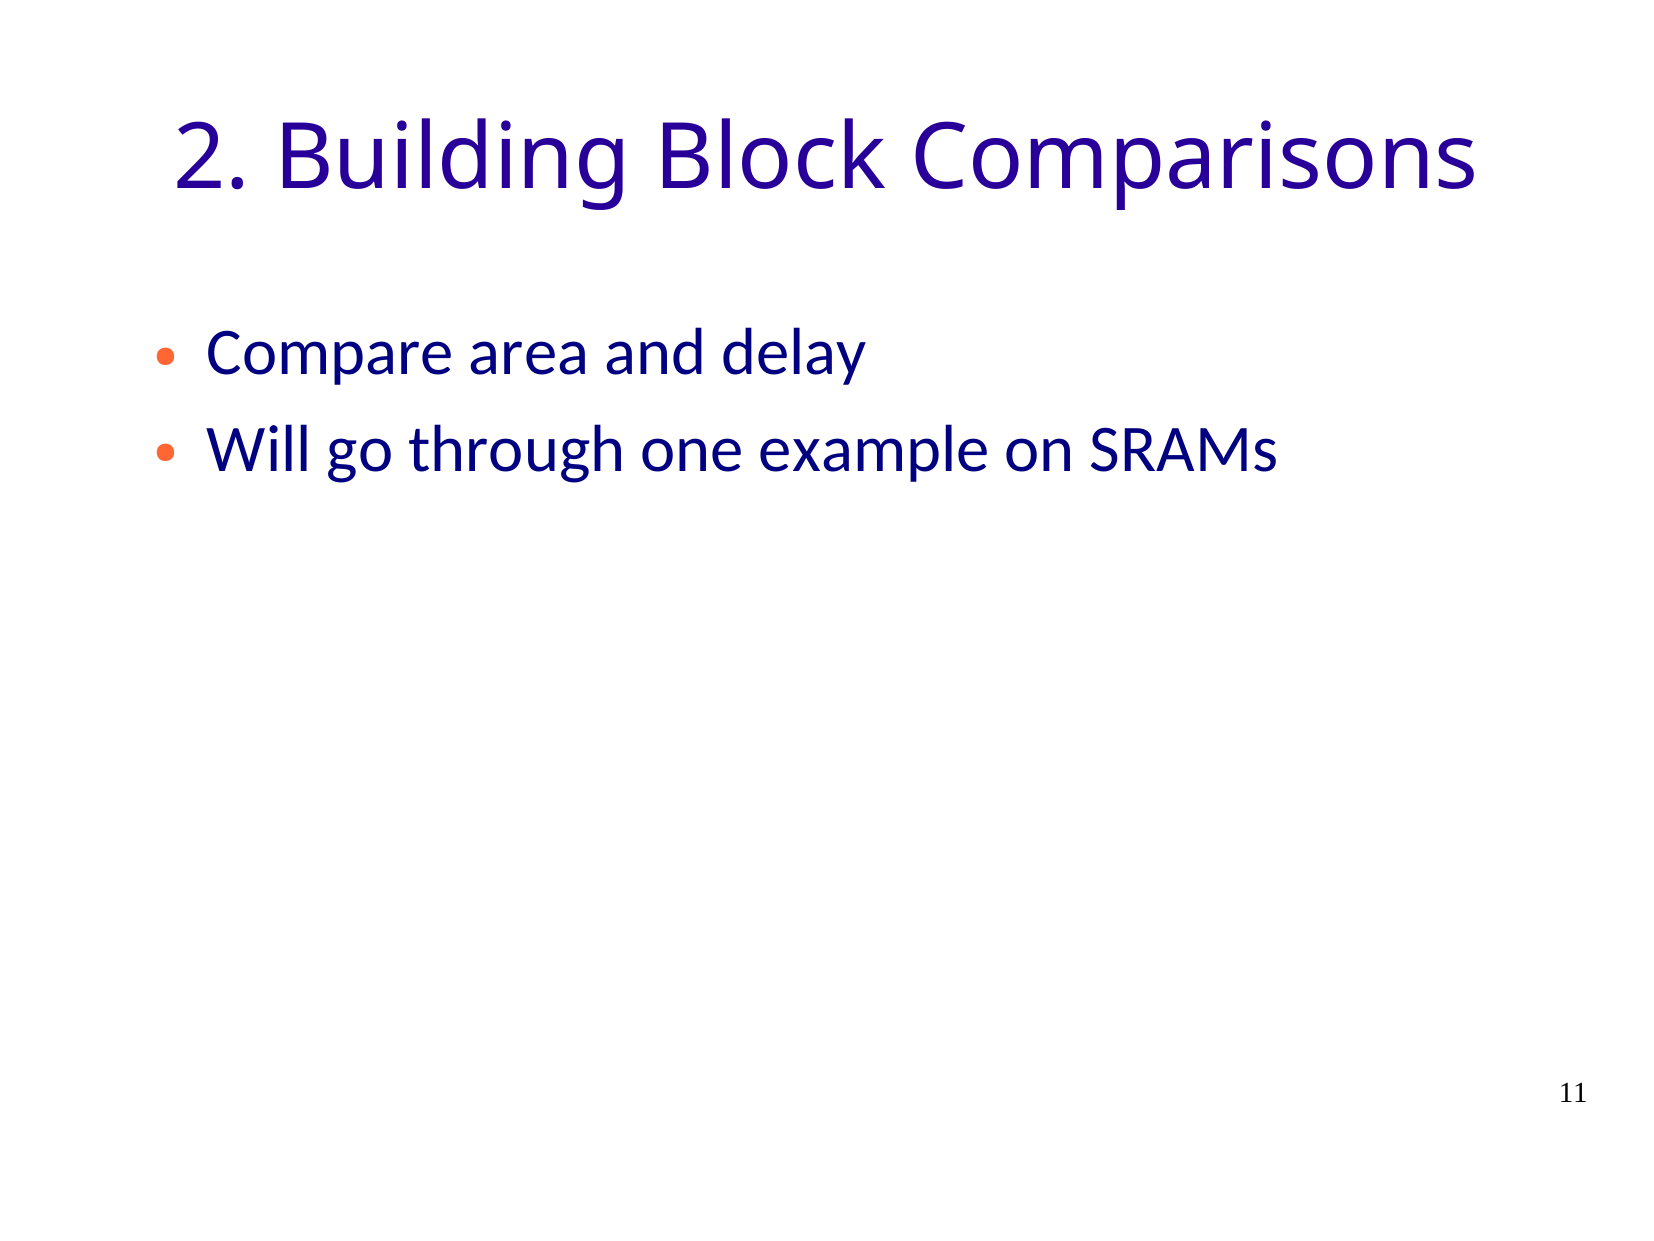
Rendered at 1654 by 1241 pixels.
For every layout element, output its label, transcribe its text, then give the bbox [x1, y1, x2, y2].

list Compare area and delay Will go through one example on SRAMs [118, 324, 1571, 1129]
title 2. Building Block Comparisons [82, 56, 1571, 250]
